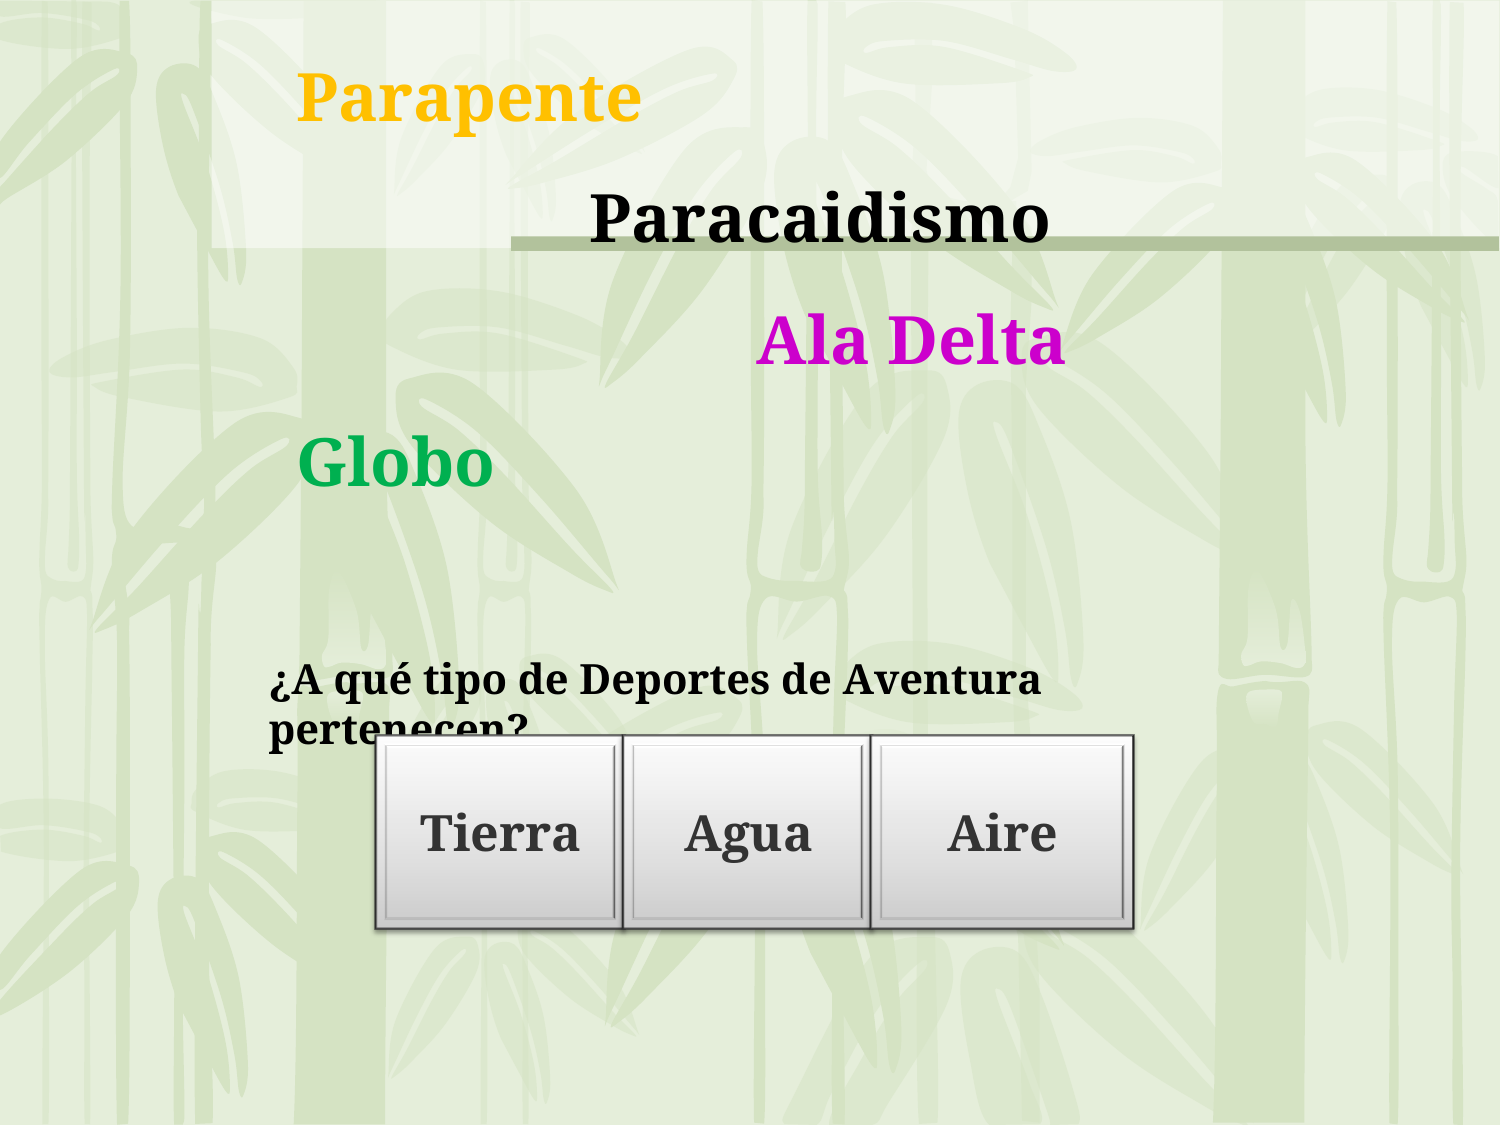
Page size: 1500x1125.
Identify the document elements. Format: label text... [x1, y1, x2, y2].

text_box Tierra [377, 735, 613, 928]
text_box Agua [624, 735, 861, 928]
text_box Parapente Paracaidismo Ala Delta Globo [281, 46, 1251, 629]
text_box Aire [872, 735, 1134, 928]
text_box ¿A qué tipo de Deportes de Aventura pertenecen? [253, 645, 1282, 761]
picture [366, 729, 1144, 941]
